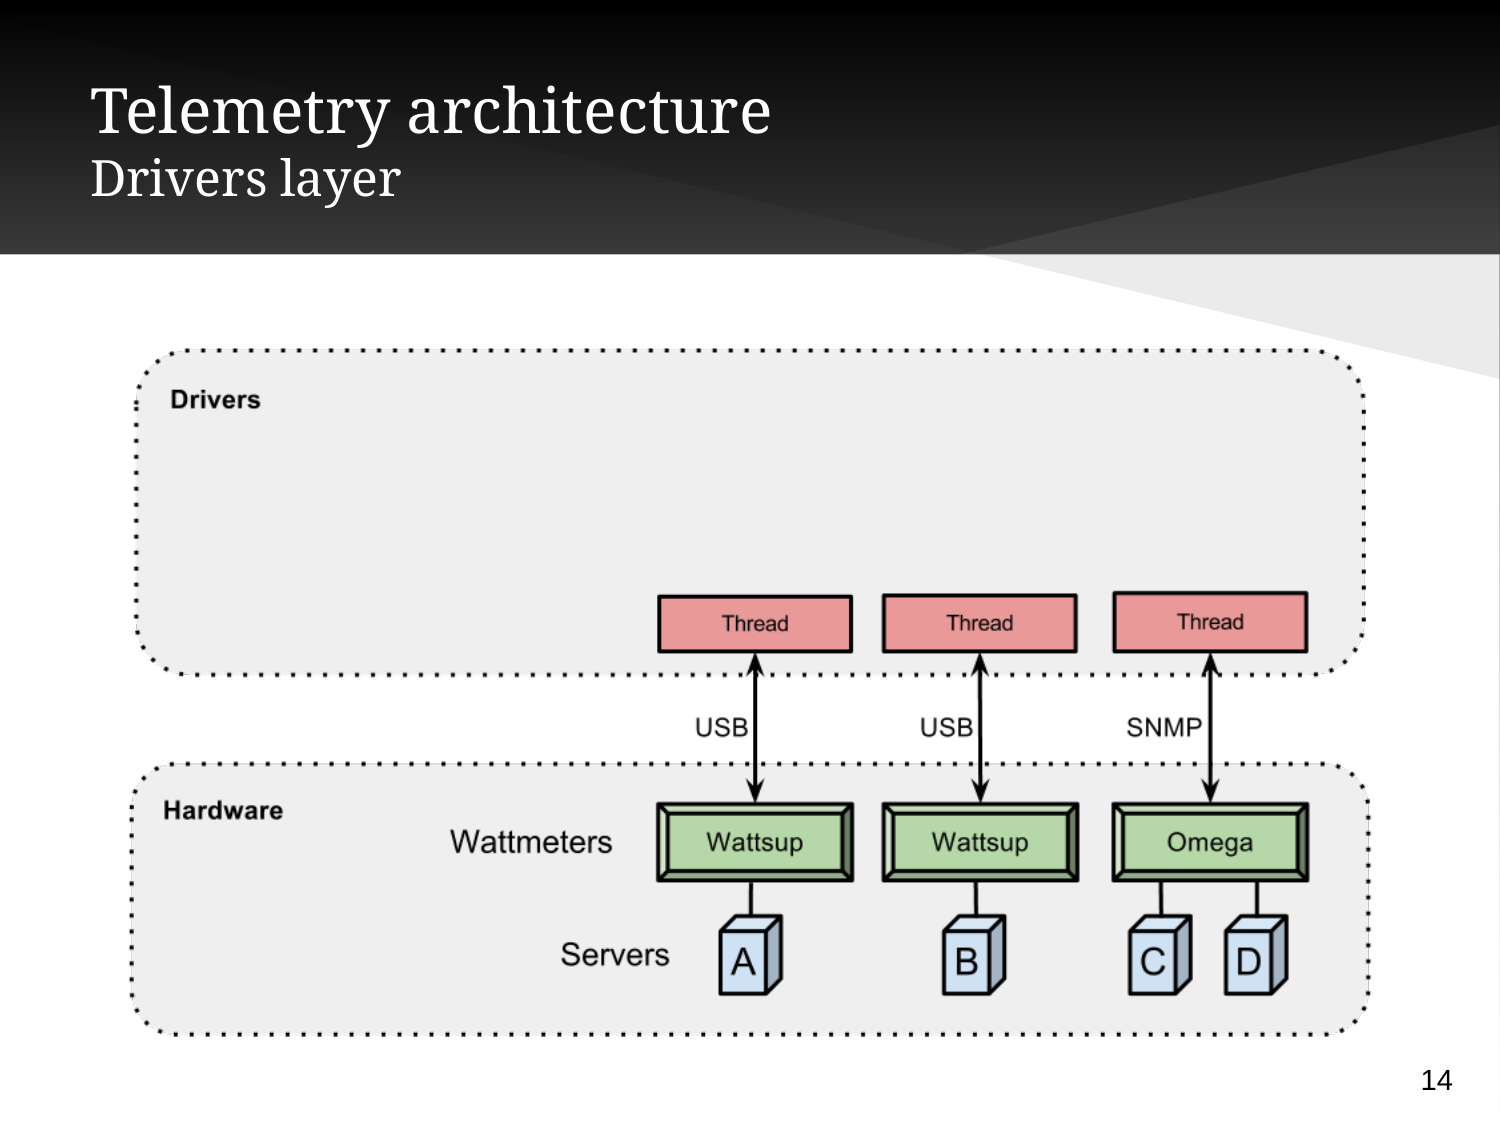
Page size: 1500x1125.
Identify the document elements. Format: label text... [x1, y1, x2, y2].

title Telemetry architecture Drivers layer [75, 45, 1425, 233]
text_box 14 [1405, 1046, 1471, 1097]
picture [102, 330, 1398, 1061]
